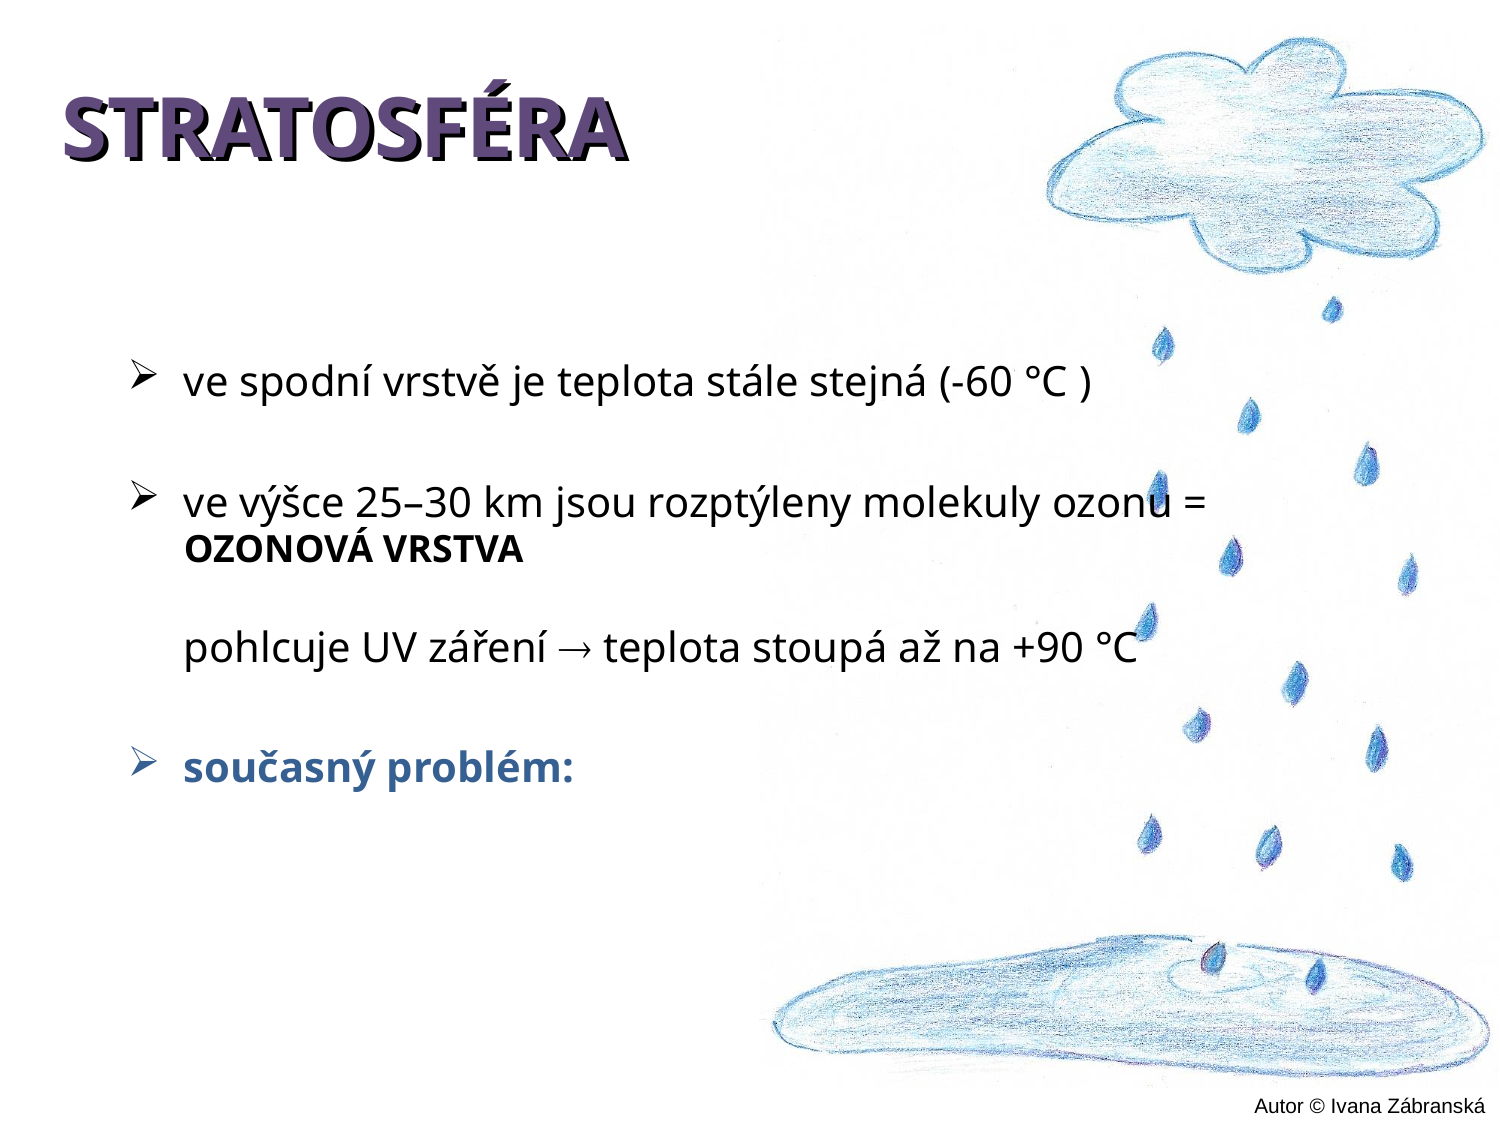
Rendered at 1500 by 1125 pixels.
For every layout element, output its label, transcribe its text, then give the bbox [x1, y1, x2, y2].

picture [759, 23, 1500, 1088]
title STRATOSFÉRA [46, 46, 1454, 202]
text_box Autor © Ivana Zábranská [1239, 1084, 1500, 1125]
list ve spodní vrstvě je teplota stále stejná (-60 °C ) ve výšce 25–30 km jsou rozptýleny molekuly ozonu = OZONOVÁ VRSTVA pohlcuje UV záření  teplota stoupá až na +90 °C současný problém: [112, 347, 1375, 901]
